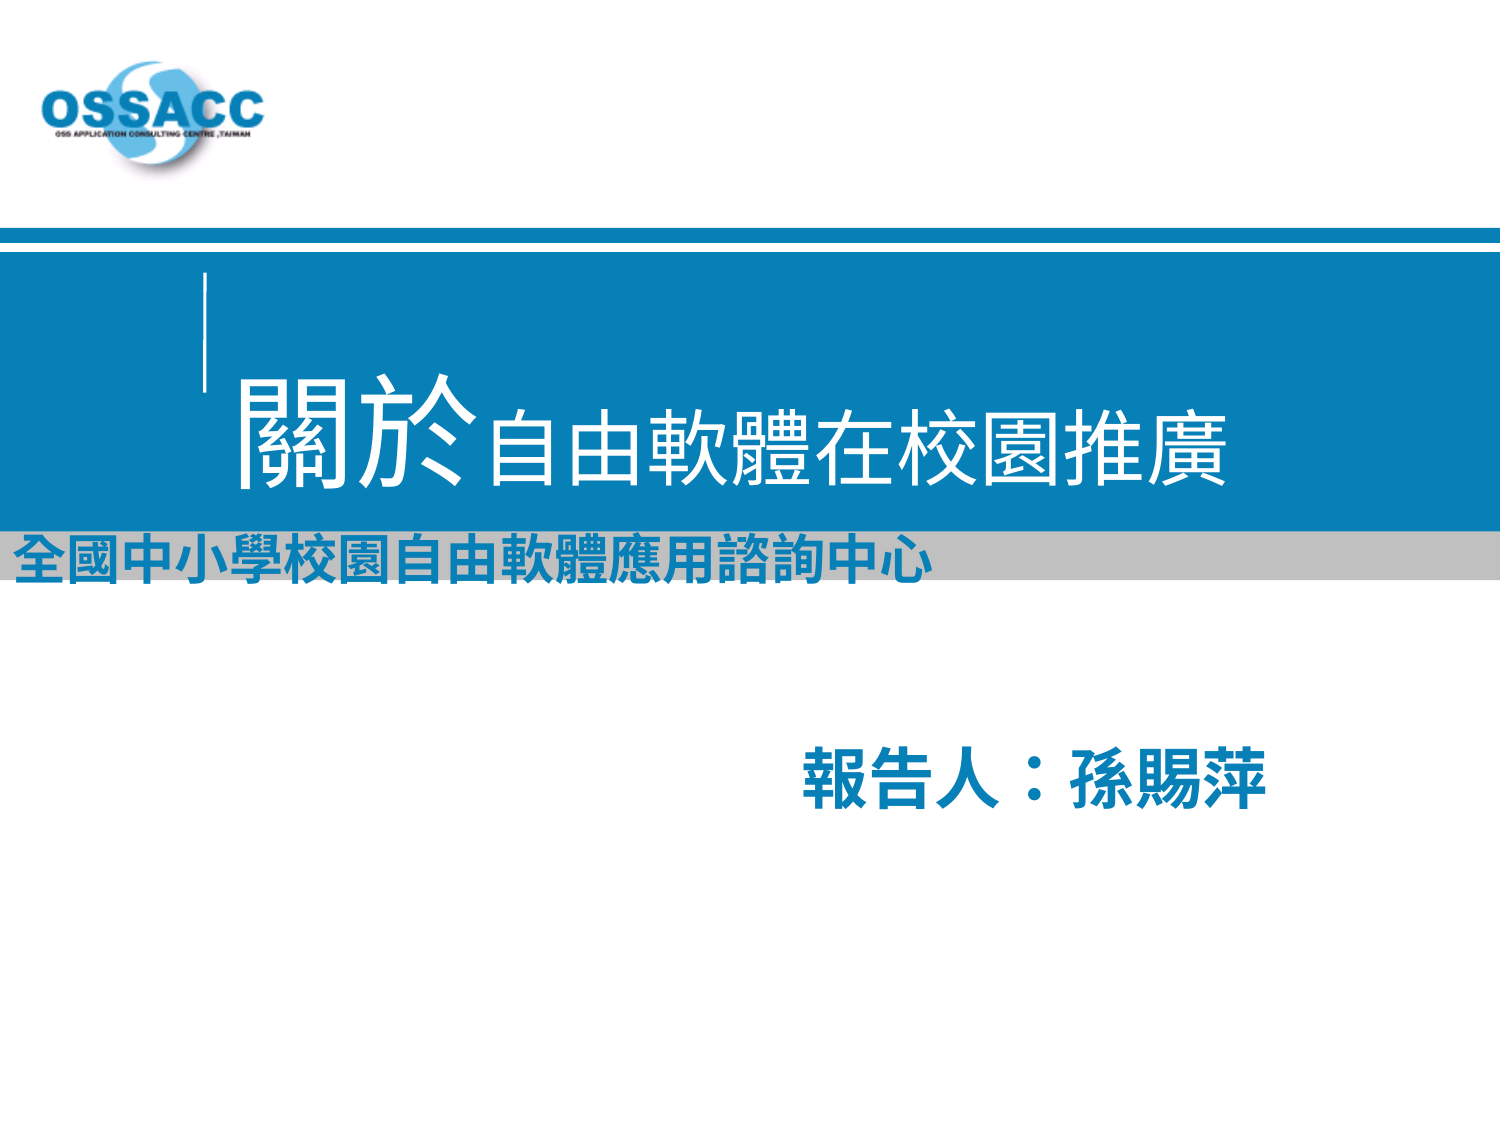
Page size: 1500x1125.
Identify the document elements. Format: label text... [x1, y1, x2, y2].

title 關於自由軟體在校園推廣 [230, 308, 1495, 650]
picture [40, 59, 266, 181]
text_box 全國中小學校園自由軟體應用諮詢中心 [12, 507, 1160, 608]
text_box 報告人：孫賜萍 [801, 726, 1477, 827]
